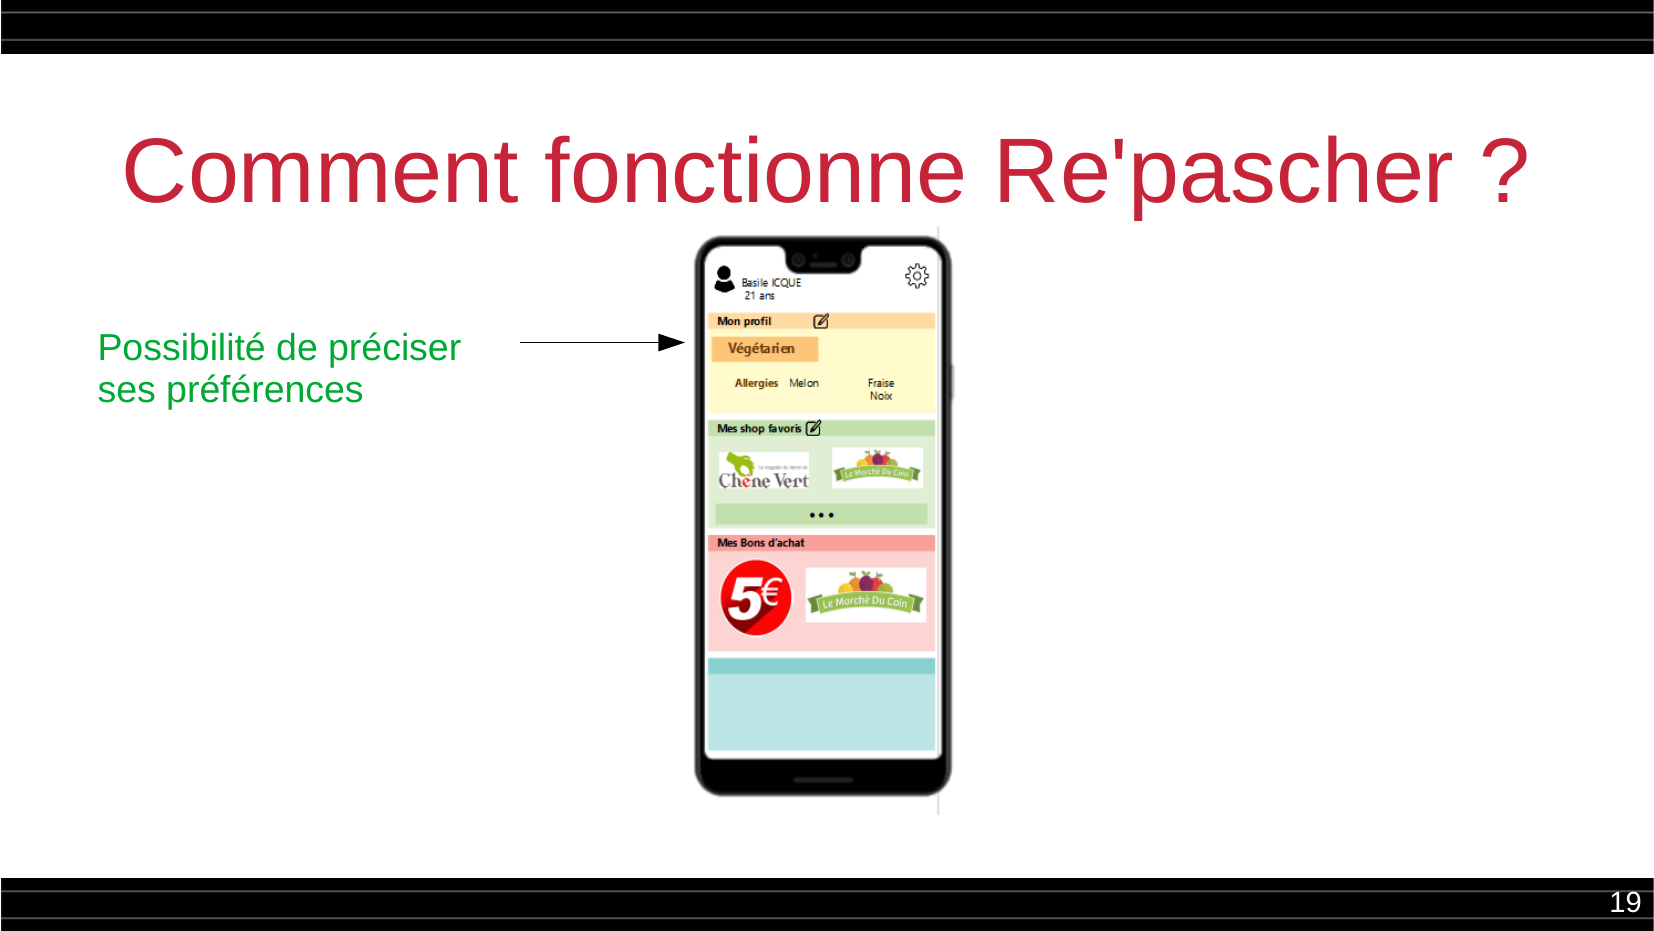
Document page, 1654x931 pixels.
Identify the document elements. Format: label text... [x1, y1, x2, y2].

title Comment fonctionne Re'pascher ? [82, 92, 1571, 249]
picture [685, 226, 969, 815]
text_box Possibilité de préciser ses préférences [82, 318, 520, 426]
picture [1, 0, 1654, 54]
picture [1, 878, 1654, 931]
